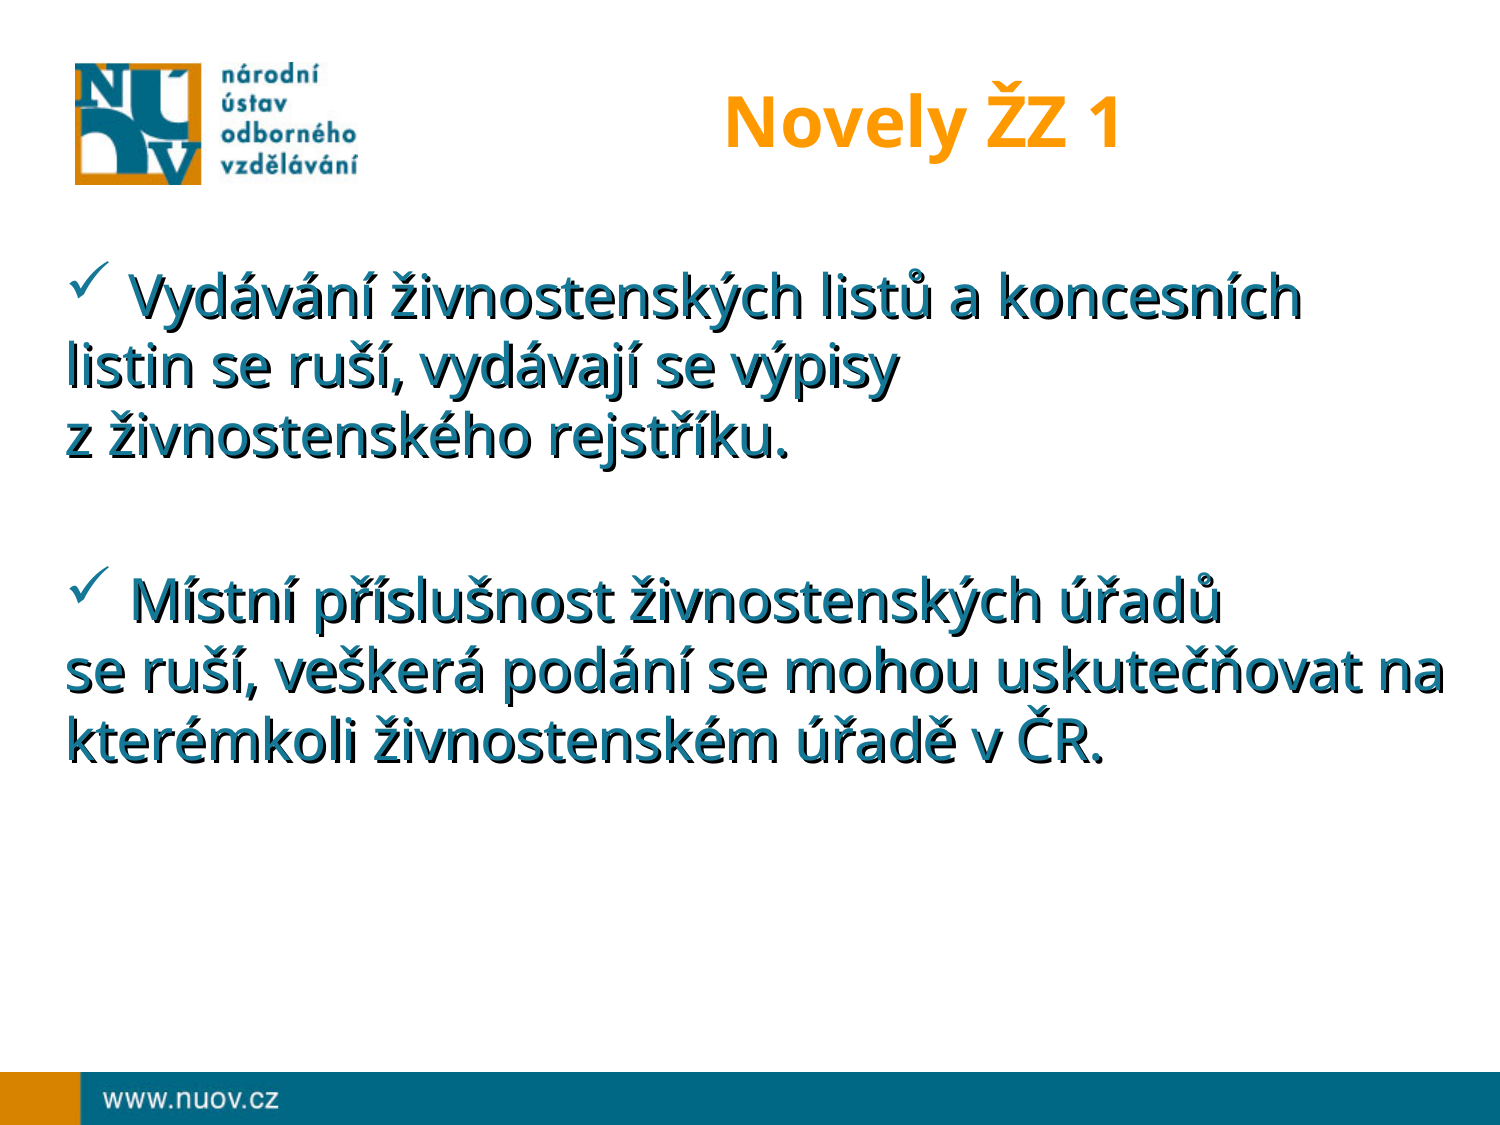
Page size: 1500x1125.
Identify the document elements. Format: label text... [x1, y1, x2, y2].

text_box [0, 1072, 1500, 1125]
text_box [75, 62, 358, 185]
title Novely ŽZ 1 [374, 50, 1475, 188]
text_box Vydávání živnostenských listů a koncesních listin se ruší, vydávají se výpisy z živnostenského rejstříku. Místní příslušnost živnostenských úřadů se ruší, veškerá podání se mohou uskutečňovat na kterémkoli živnostenském úřadě v ČR. [50, 249, 1463, 781]
